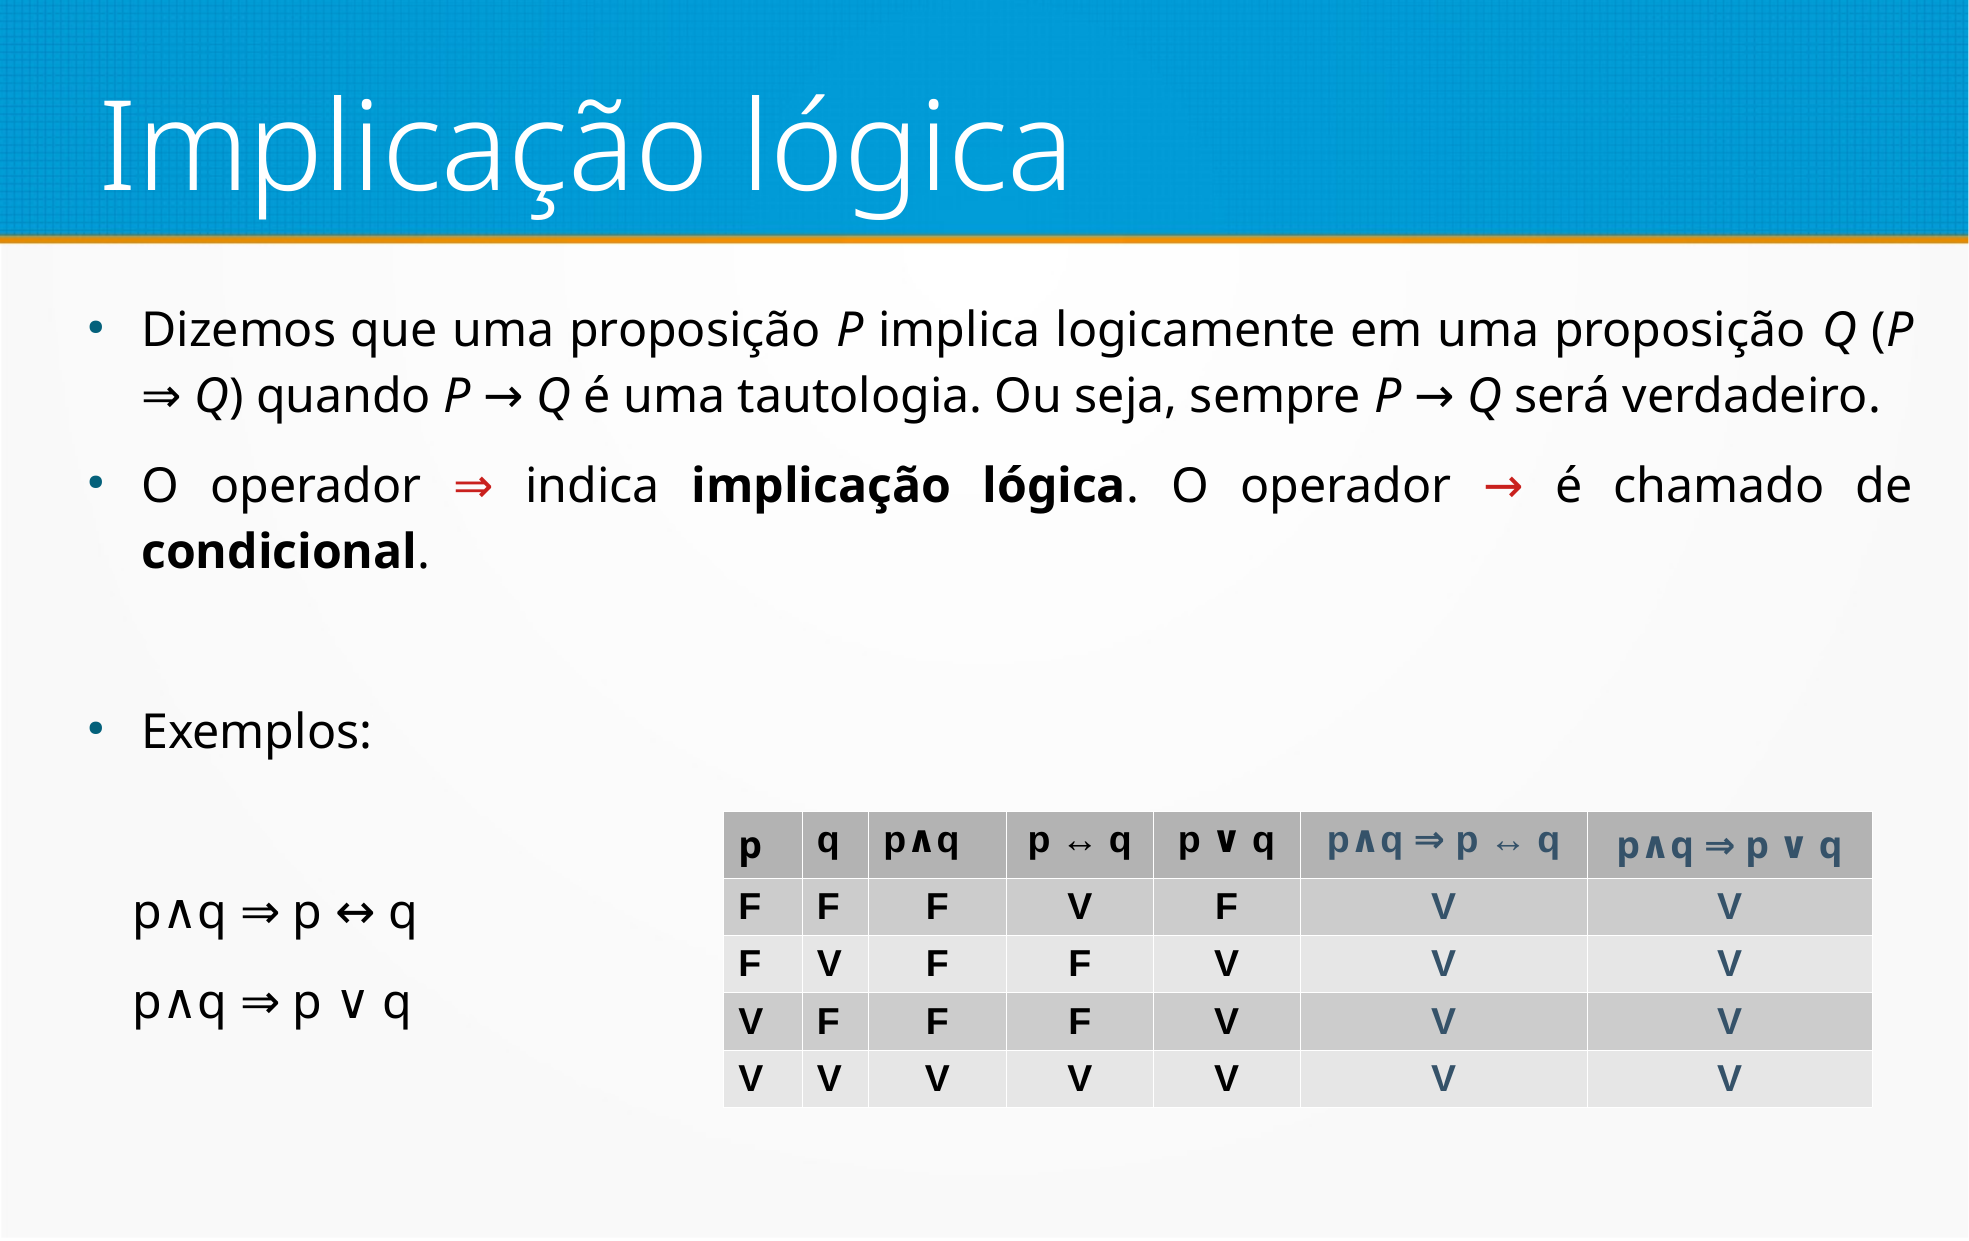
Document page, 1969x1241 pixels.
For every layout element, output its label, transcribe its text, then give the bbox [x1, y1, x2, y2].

table_cell V [724, 993, 802, 1050]
table_cell V [1154, 936, 1300, 992]
list Dizemos que uma proposição P implica logicamente em uma proposição Q (P ⇒ Q) quando P → Q é uma tautologia. Ou seja, sempre P → Q será verdadeiro. O operador ⇒ indica implicação lógica. O operador → é chamado de condicional. Exemplos: p∧q ⇒ p ↔ q p∧q ⇒ p ∨ q [82, 295, 1914, 1061]
table_cell V [1301, 993, 1587, 1050]
title Implicação lógica [98, 19, 1870, 227]
table_header p ∨ q [1154, 812, 1300, 878]
table_cell V [1007, 1051, 1153, 1107]
table_cell F [869, 993, 1006, 1050]
table_cell V [1588, 993, 1872, 1050]
table_cell V [724, 1051, 802, 1107]
picture [0, 233, 1969, 1241]
table_cell F [1154, 879, 1300, 935]
table_header p ↔ q [1007, 812, 1153, 878]
table_cell F [724, 879, 802, 935]
table_header p [724, 812, 802, 878]
table_cell V [1007, 879, 1153, 935]
table_cell V [1301, 879, 1587, 935]
table_header p∧q ⇒ p ↔ q [1301, 812, 1587, 878]
table_cell V [803, 1051, 868, 1107]
table_cell V [1154, 993, 1300, 1050]
table_cell F [869, 879, 1006, 935]
table_cell F [724, 936, 802, 992]
table_header p∧q [869, 812, 1006, 878]
table_cell V [1588, 879, 1872, 935]
table_header q [803, 812, 868, 878]
table_cell V [1301, 936, 1587, 992]
table_cell F [1007, 936, 1153, 992]
table_cell V [1301, 1051, 1587, 1107]
table_cell V [869, 1051, 1006, 1107]
table_cell F [1007, 993, 1153, 1050]
table_cell F [803, 879, 868, 935]
table_cell F [803, 993, 868, 1050]
table_header p∧q ⇒ p ∨ q [1588, 812, 1872, 878]
table_cell F [869, 936, 1006, 992]
table_cell V [1588, 936, 1872, 992]
table_cell V [1154, 1051, 1300, 1107]
table_cell V [803, 936, 868, 992]
table_cell V [1588, 1051, 1872, 1107]
